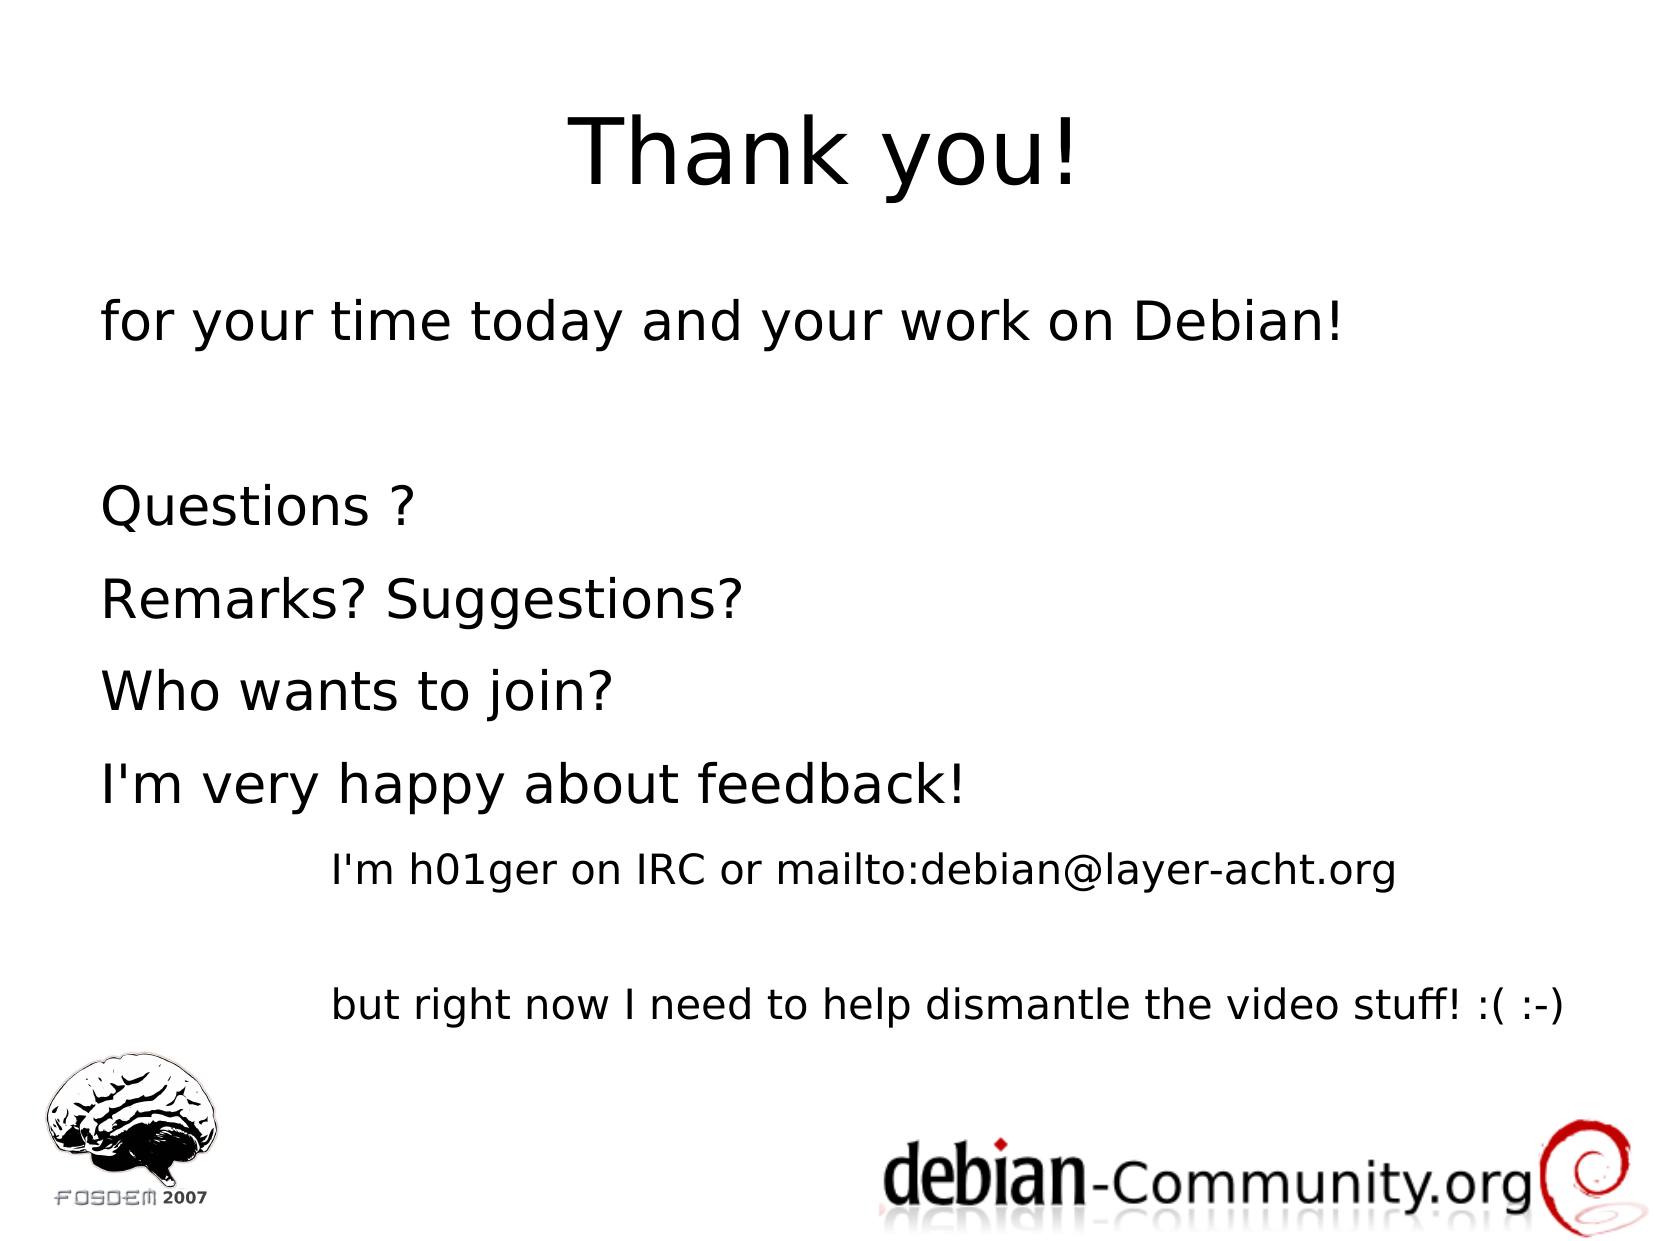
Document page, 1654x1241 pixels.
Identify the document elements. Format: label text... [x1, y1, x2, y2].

title Thank you! [82, 49, 1571, 257]
picture [37, 1050, 226, 1211]
picture [876, 1113, 1654, 1241]
list for your time today and your work on Debian! Questions ? Remarks? Suggestions? Who wants to join? I'm very happy about feedback! I'm h01ger on IRC or mailto:debian@layer-acht.org but right now I need to help dismantle the video stuff! :( :-) [82, 290, 1571, 1109]
